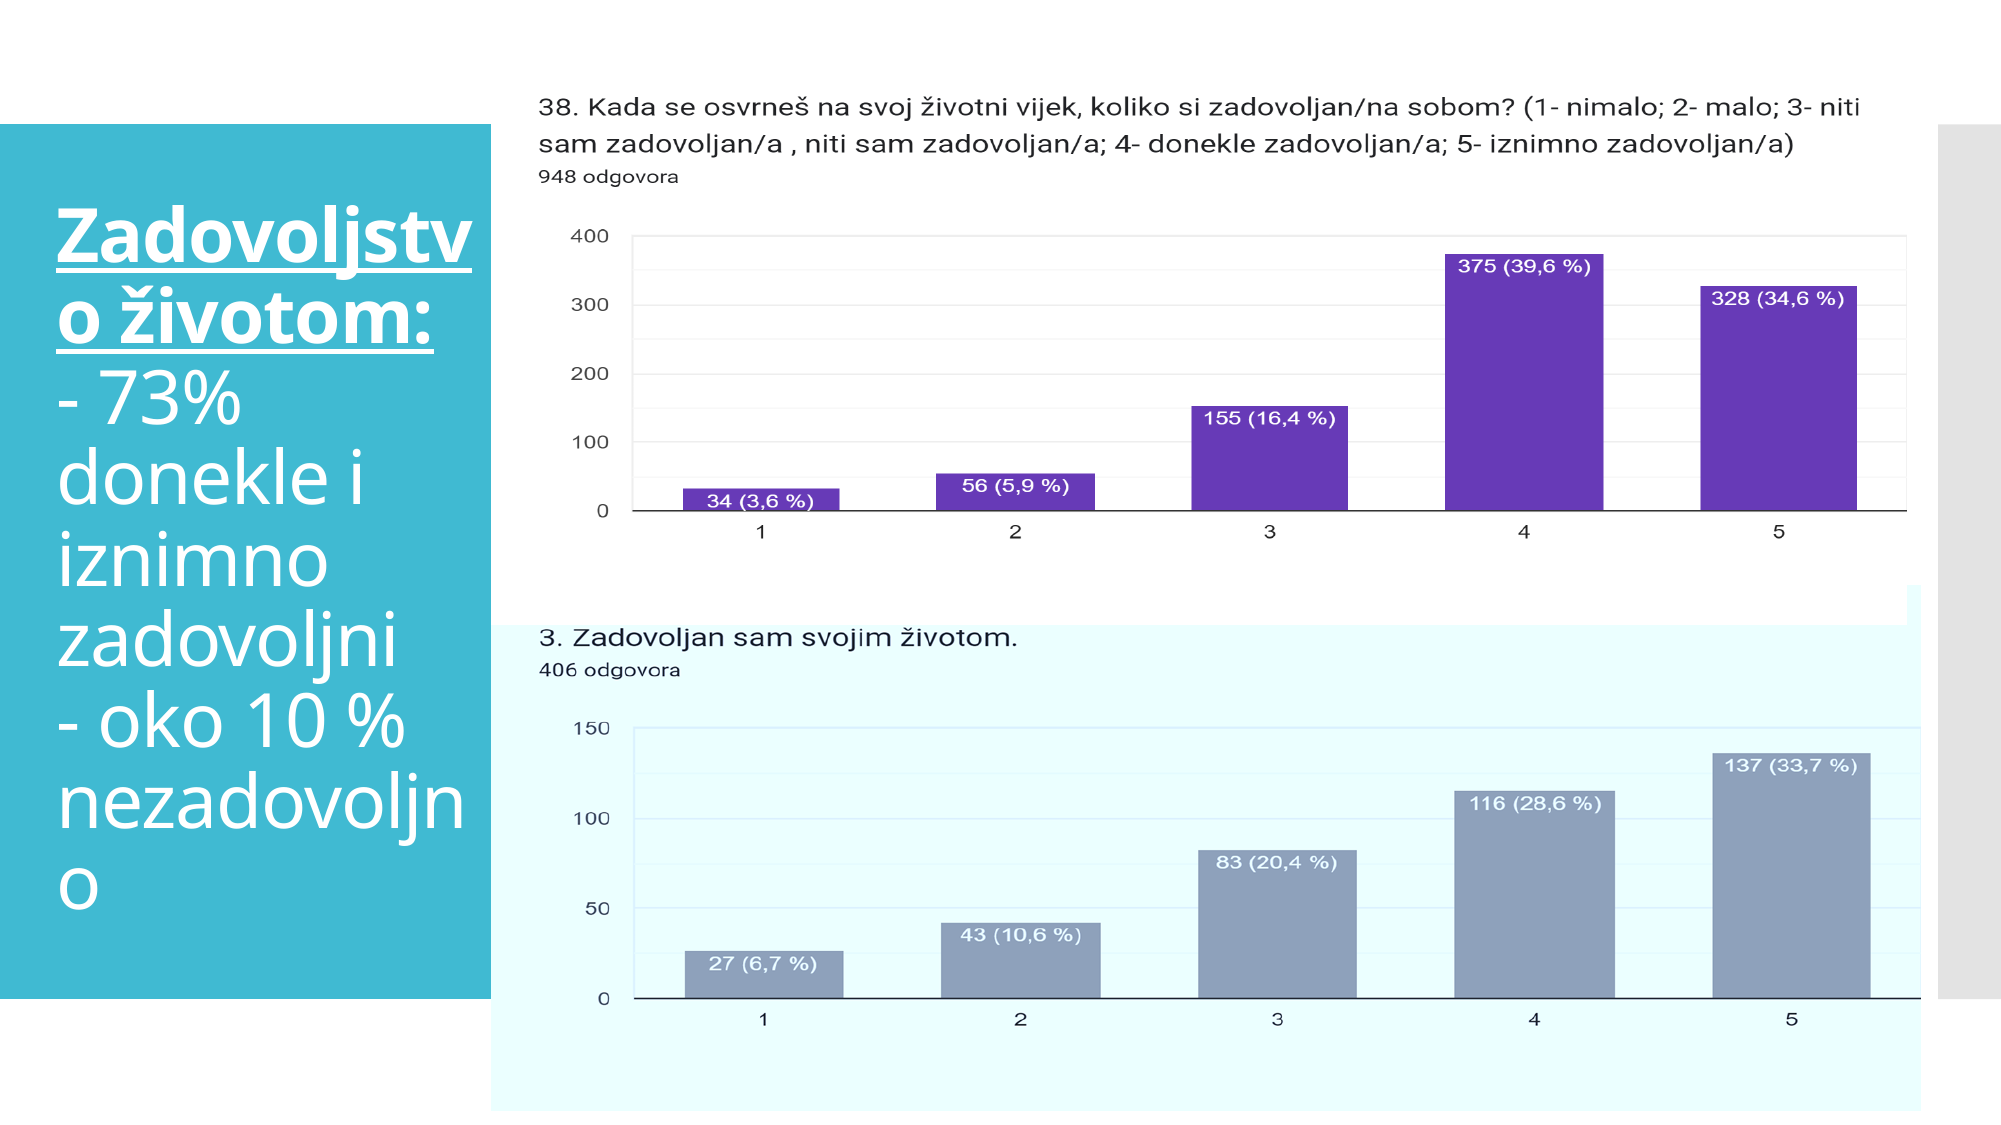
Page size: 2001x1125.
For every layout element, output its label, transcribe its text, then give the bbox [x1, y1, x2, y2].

title Zadovoljstvo životom: - 73% donekle i iznimno zadovoljni - oko 10 % nezadovoljno [41, 184, 526, 940]
picture [491, 54, 1921, 1111]
